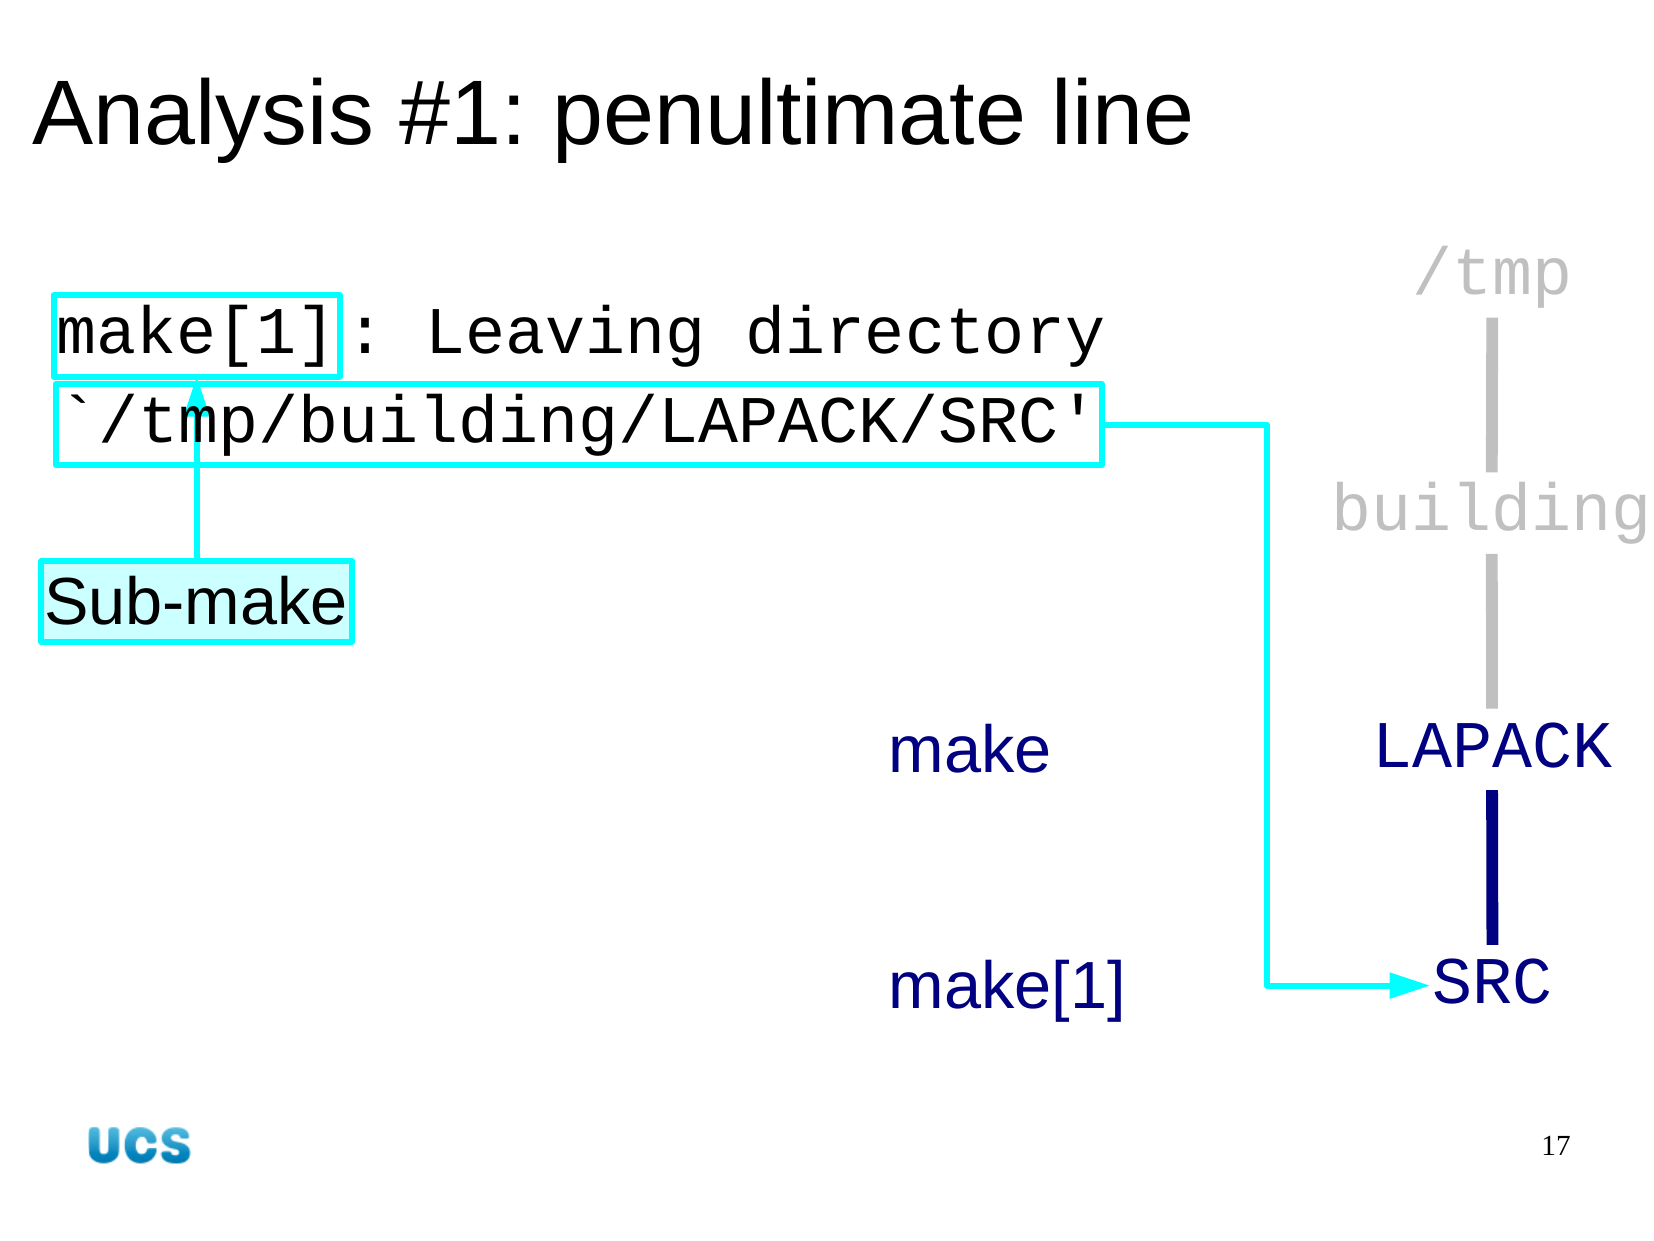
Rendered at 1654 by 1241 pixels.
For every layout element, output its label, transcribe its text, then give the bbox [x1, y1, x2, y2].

text_box make [885, 708, 1056, 790]
text_box LAPACK [1369, 708, 1616, 791]
text_box building [1328, 472, 1654, 554]
text_box /tmp [1409, 236, 1576, 318]
picture [88, 1126, 191, 1165]
text_box make[1] [885, 944, 1130, 1026]
text_box `/tmp/building/LAPACK/SRC' [55, 383, 1102, 466]
text_box : Leaving directory [342, 295, 1109, 377]
text_box Sub-make [41, 561, 353, 642]
text_box make[1] [53, 295, 340, 377]
text_box SRC [1429, 944, 1556, 1027]
text_box Analysis #1: penultimate line [29, 59, 1200, 168]
